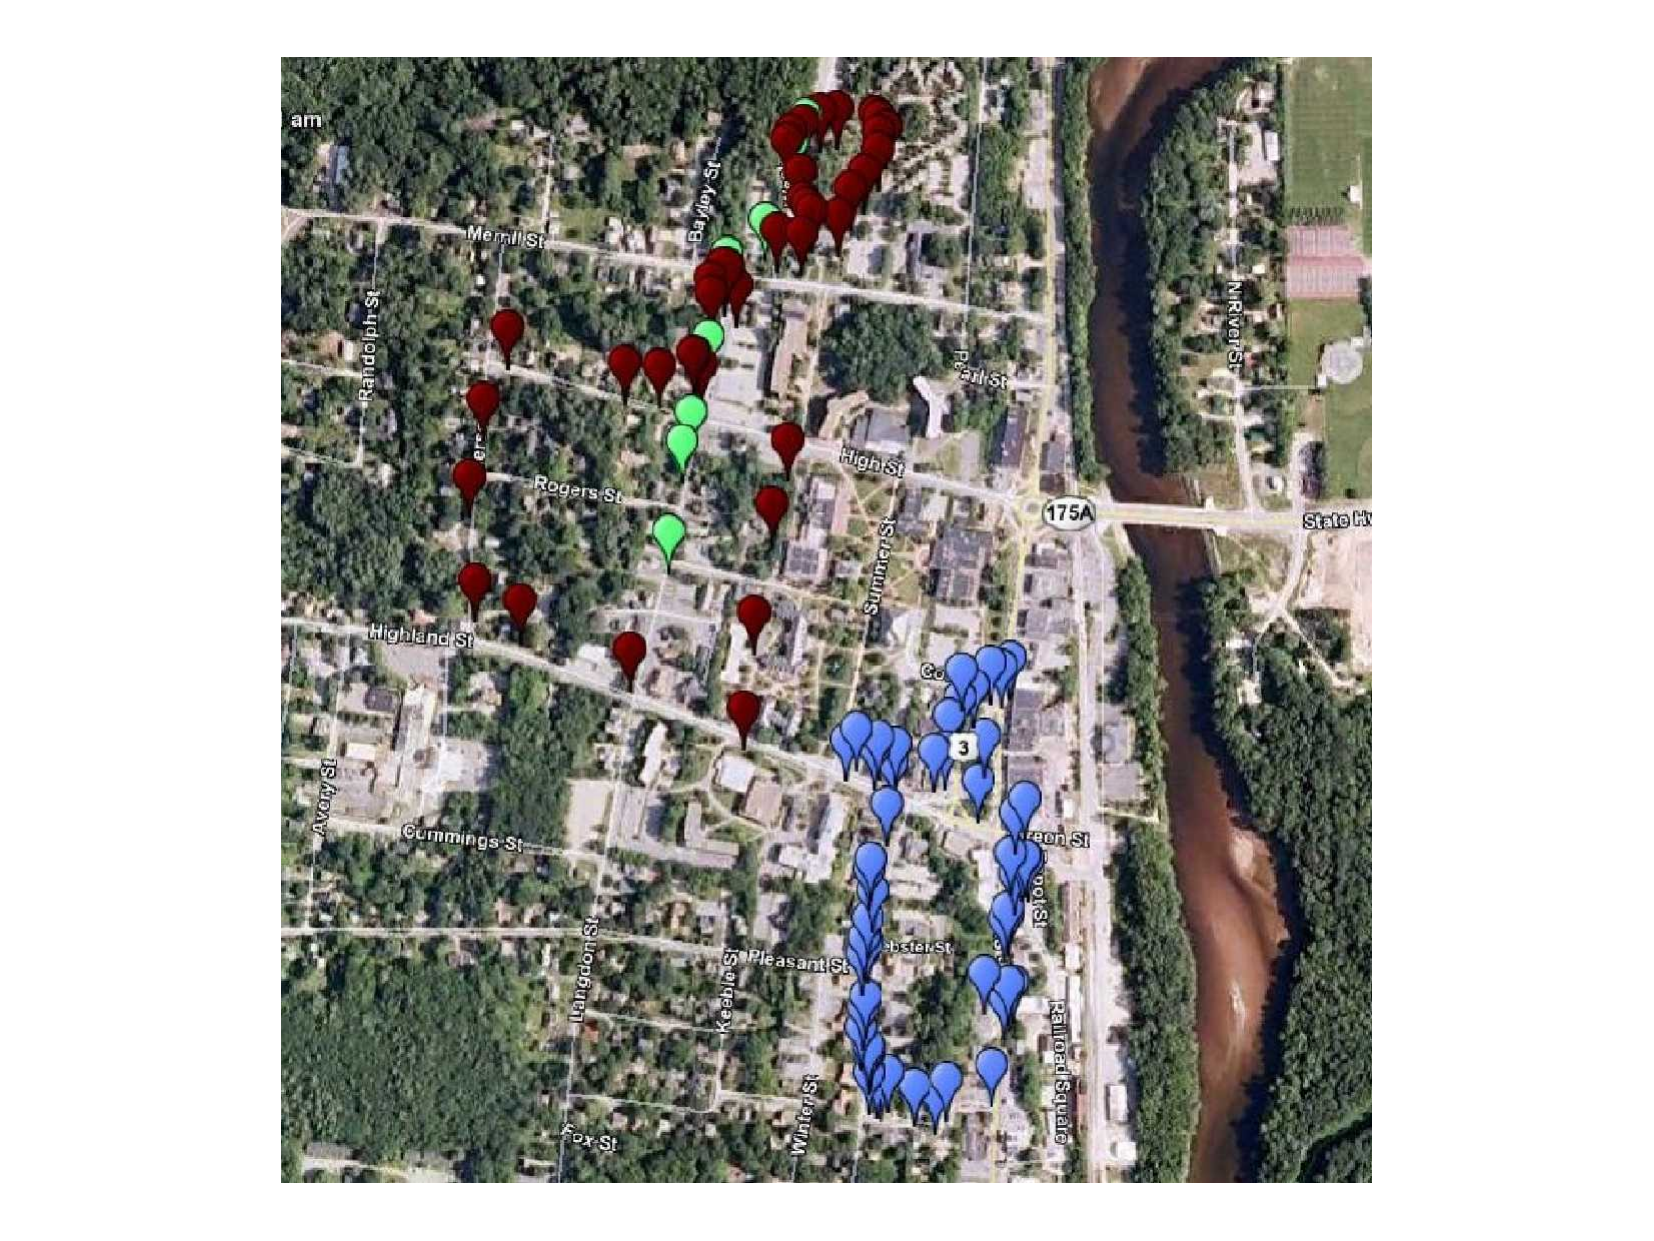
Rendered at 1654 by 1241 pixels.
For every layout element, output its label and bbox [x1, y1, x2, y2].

picture [281, 57, 1372, 1183]
